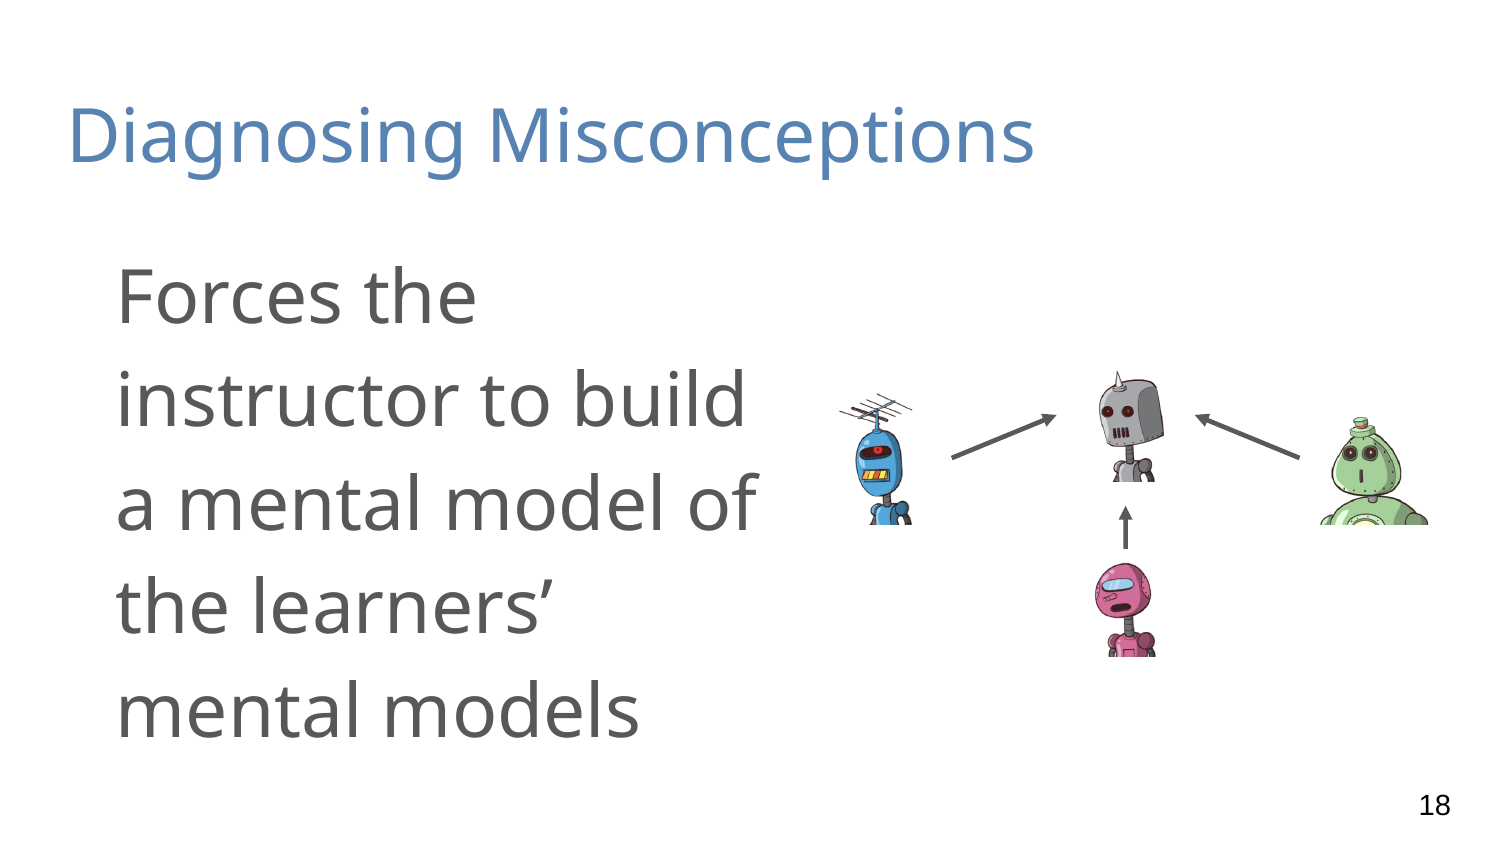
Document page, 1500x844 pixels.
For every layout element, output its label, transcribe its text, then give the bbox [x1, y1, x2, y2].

picture [1299, 391, 1438, 525]
picture [813, 391, 952, 525]
picture [1056, 348, 1195, 482]
text_box Forces the instructor to build a mental model of the learners’ mental models [100, 219, 782, 788]
picture [1056, 524, 1195, 657]
title Diagnosing Misconceptions [51, 72, 1449, 167]
